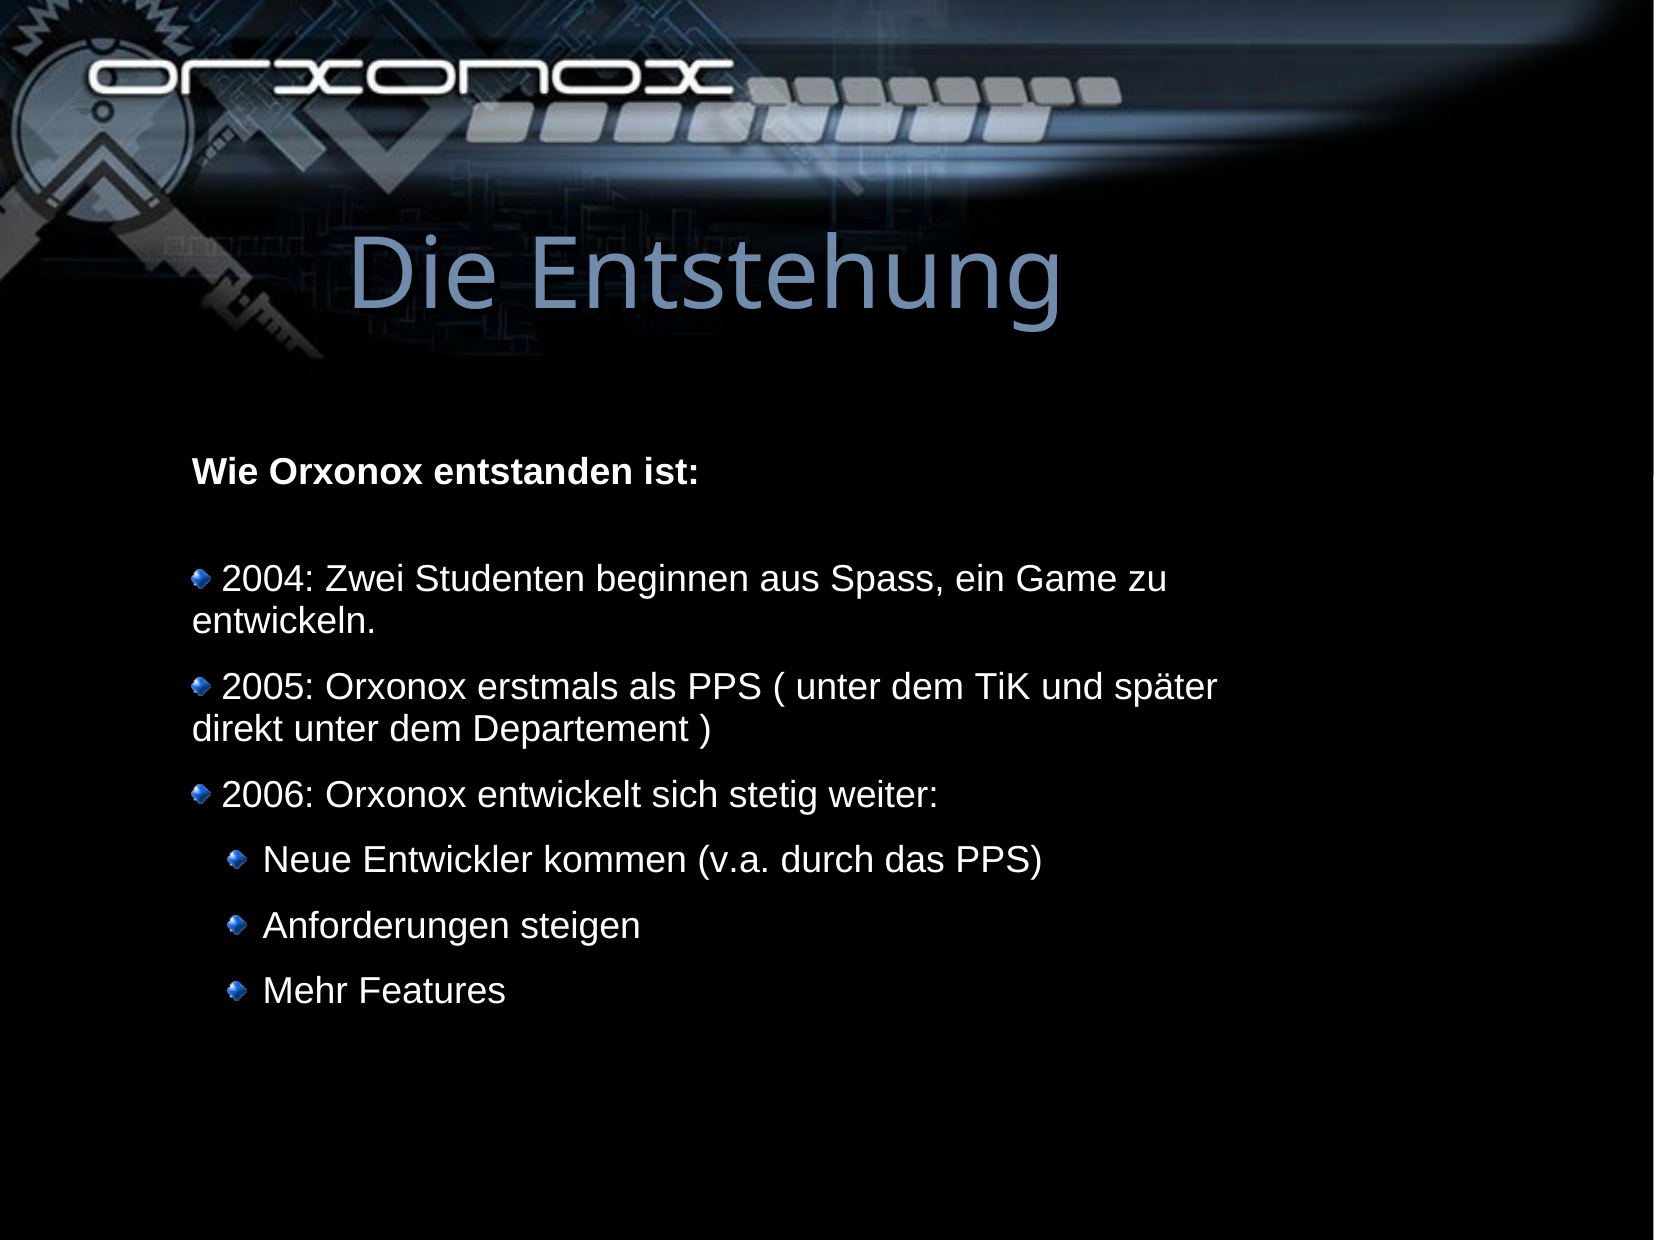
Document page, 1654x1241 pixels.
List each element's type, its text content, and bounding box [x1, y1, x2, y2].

text_box Wie Orxonox entstanden ist: 2004: Zwei Studenten beginnen aus Spass, ein Game zu entwickeln. 2005: Orxonox erstmals als PPS ( unter dem TiK und später direkt unter dem Departement ) 2006: Orxonox entwickelt sich stetig weiter: Neue Entwickler kommen (v.a. durch das PPS) Anforderungen steigen Mehr Features [177, 442, 1329, 1020]
picture [0, 0, 1654, 475]
text_box Die Entstehung [330, 194, 1388, 289]
